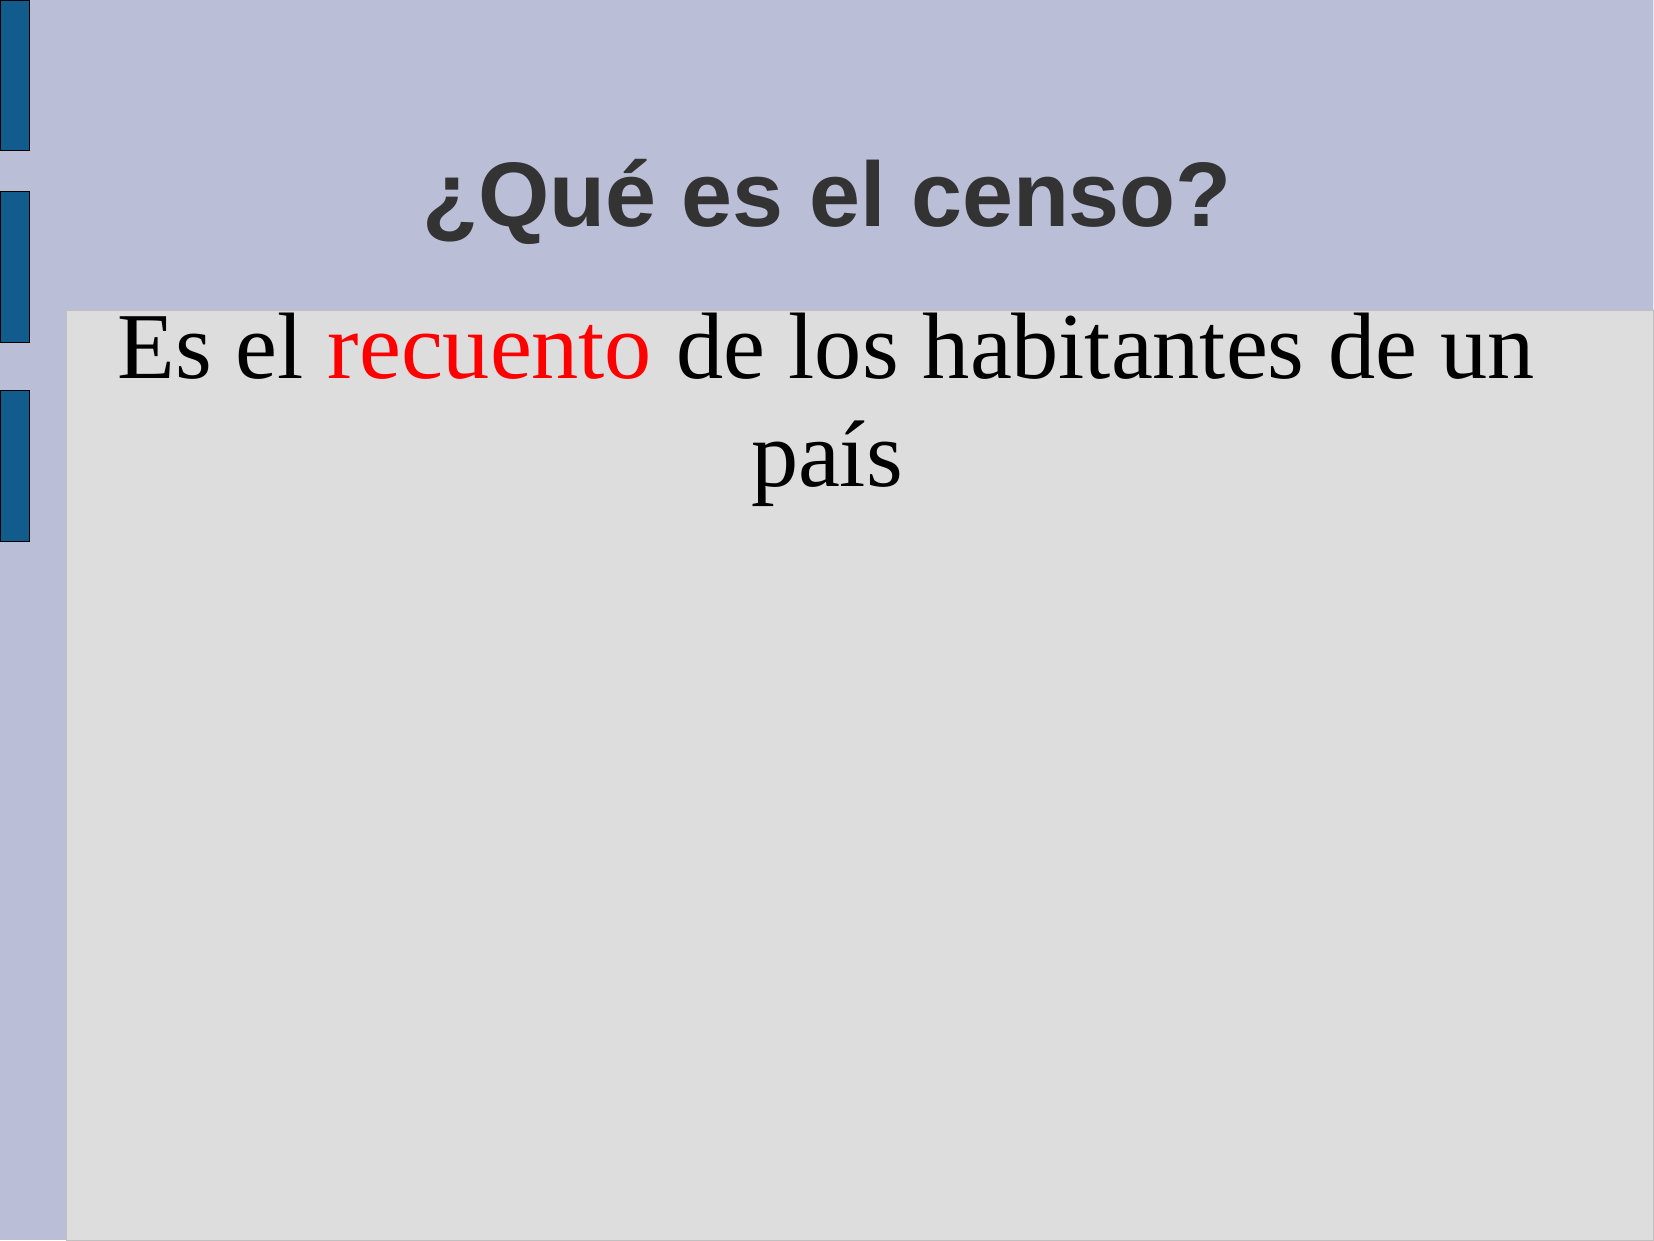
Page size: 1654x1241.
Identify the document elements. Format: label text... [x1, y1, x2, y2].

chart [82, 290, 1570, 1109]
title ¿Qué es el censo? [121, 91, 1534, 290]
